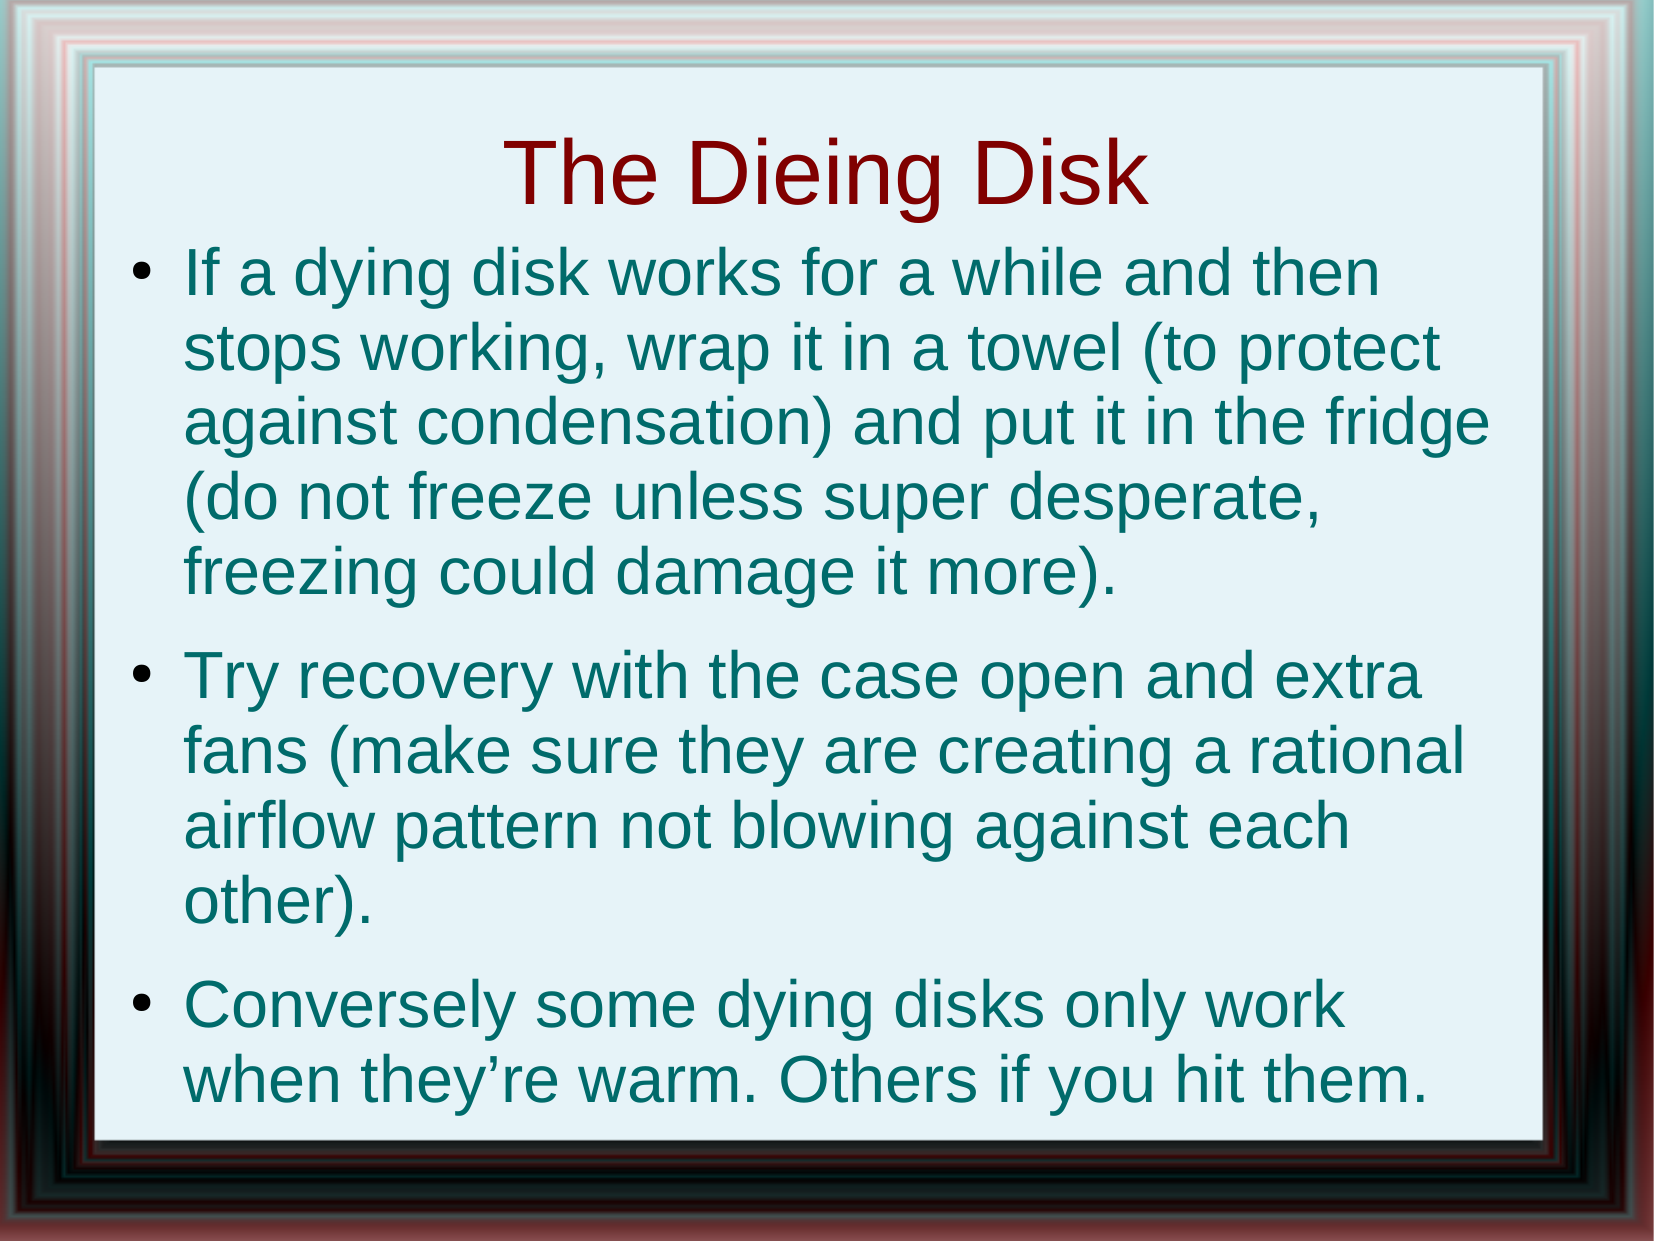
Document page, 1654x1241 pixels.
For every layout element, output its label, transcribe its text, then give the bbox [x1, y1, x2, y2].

picture [0, 0, 1654, 1241]
title The Dieing Disk [118, 95, 1536, 250]
list If a dying disk works for a while and then stops working, wrap it in a towel (to protect against condensation) and put it in the fridge (do not freeze unless super desperate, freezing could damage it more). Try recovery with the case open and extra fans (make sure they are creating a rational airflow pattern not blowing against each other). Conversely some dying disks only work when they’re warm. Others if you hit them. [112, 235, 1501, 1117]
